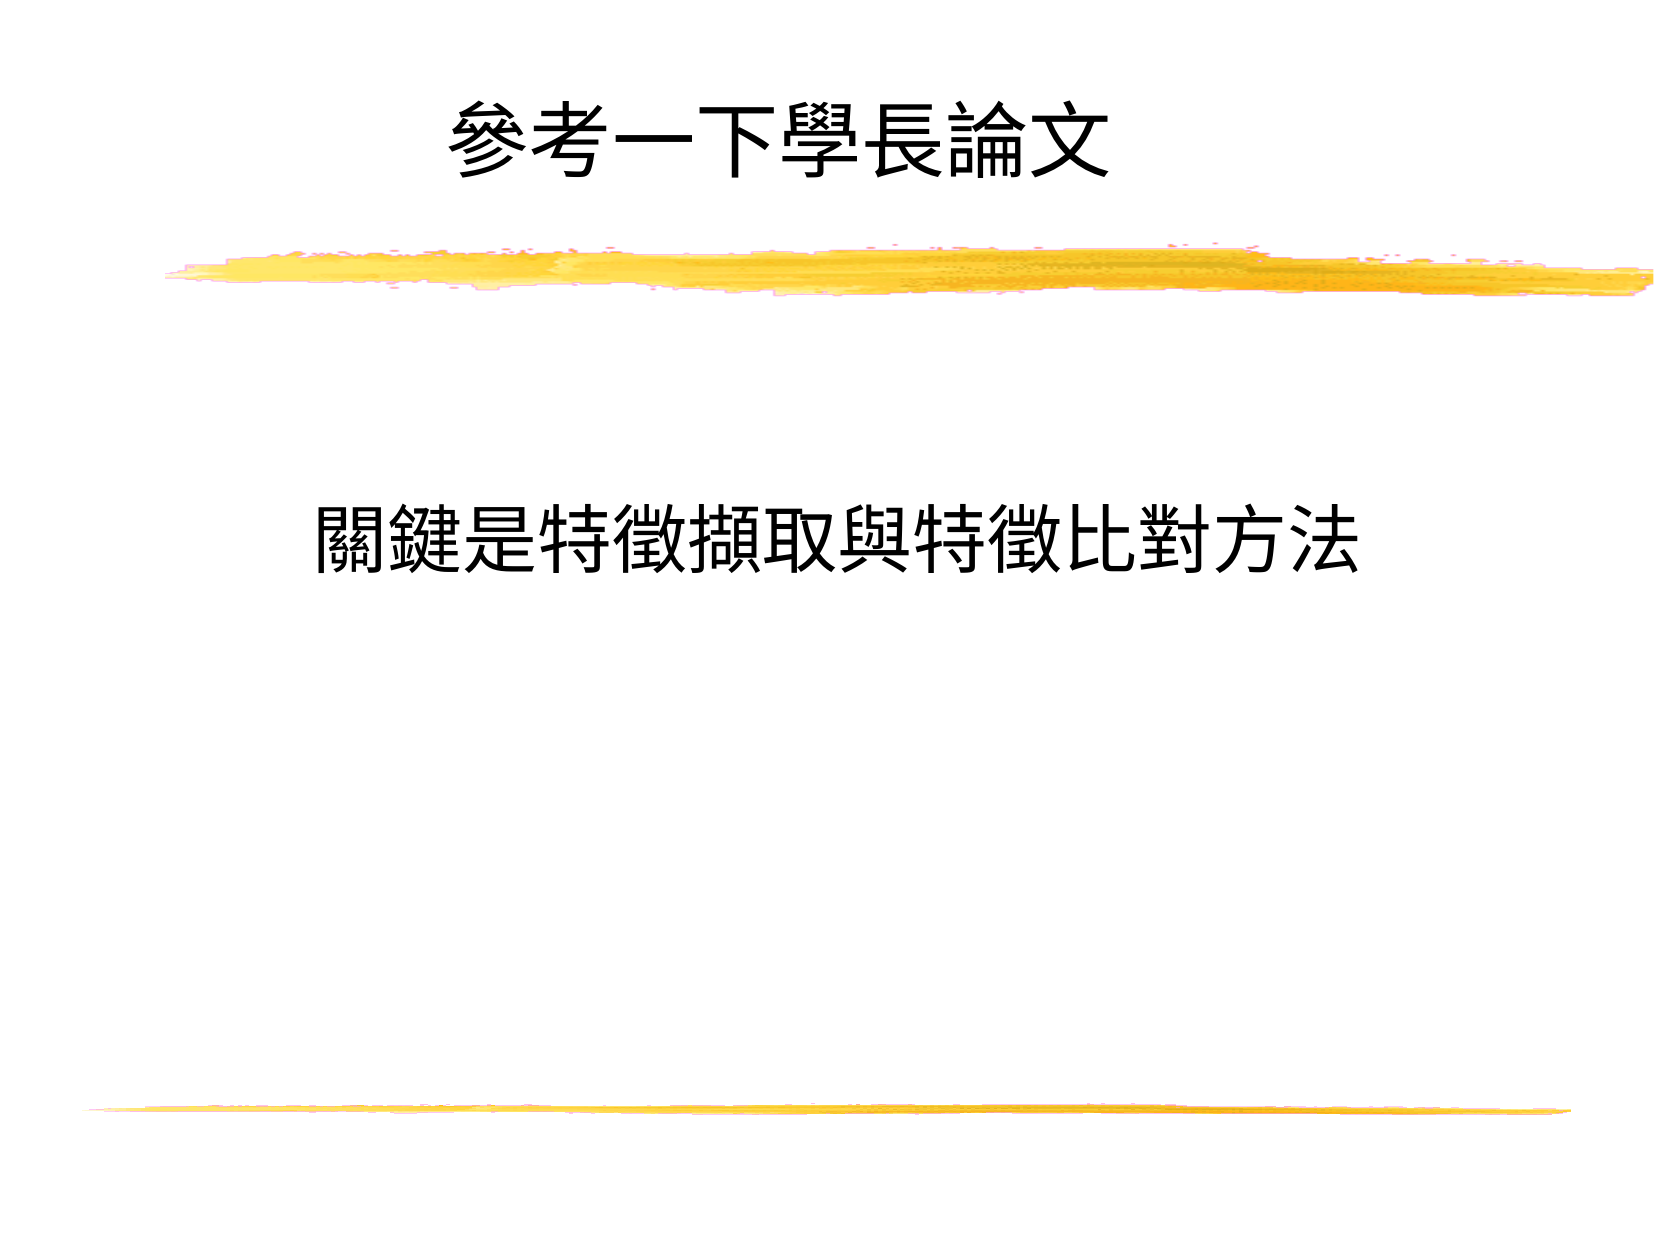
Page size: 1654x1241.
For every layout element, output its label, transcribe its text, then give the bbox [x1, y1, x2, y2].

picture [82, 1102, 1571, 1117]
title 參考一下學長論文 [76, 28, 1482, 235]
text_box 關鍵是特徵擷取與特徵比對方法 [312, 473, 1363, 554]
picture [165, 237, 1654, 308]
